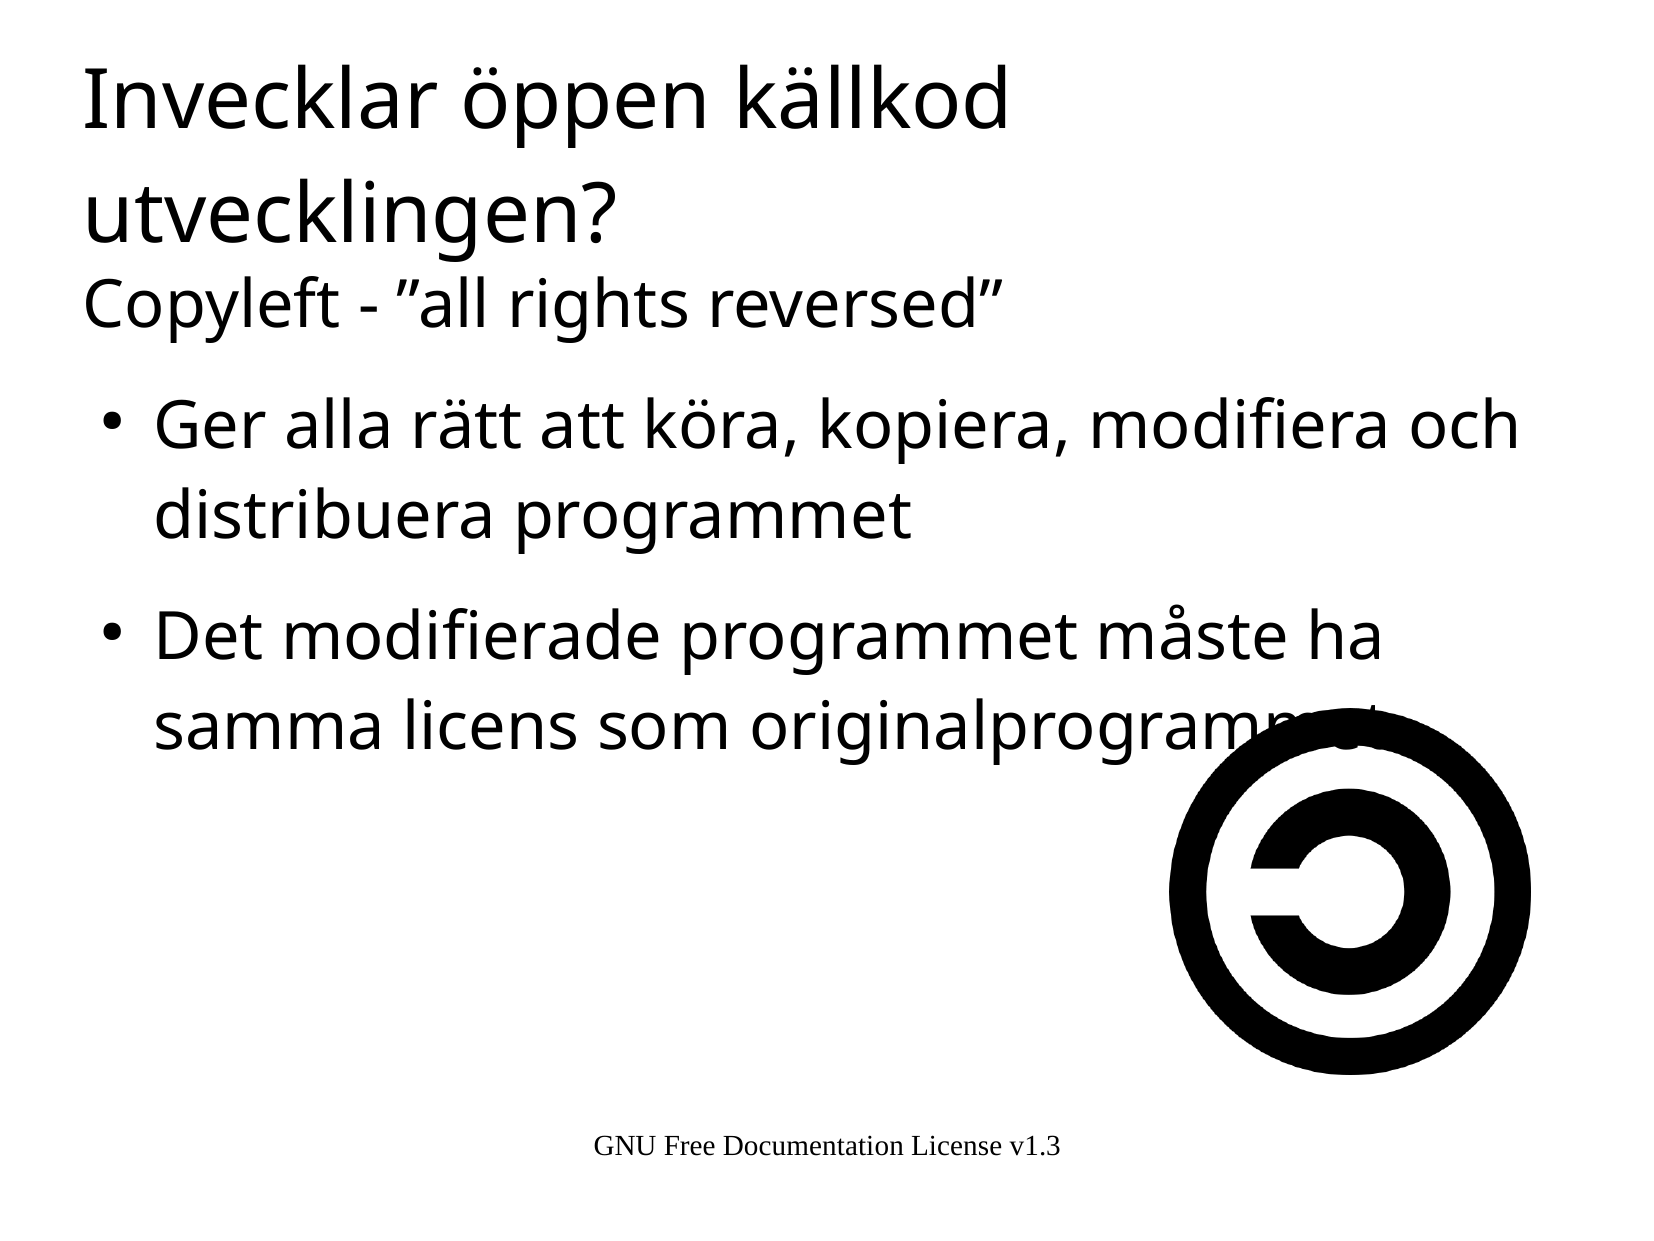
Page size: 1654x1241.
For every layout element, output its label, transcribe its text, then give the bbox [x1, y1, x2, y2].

list Copyleft - ”all rights reversed” Ger alla rätt att köra, kopiera, modifiera och distribuera programmet Det modifierade programmet måste ha samma licens som originalprogrammet. [82, 256, 1619, 1146]
title Invecklar öppen källkod utvecklingen? [82, 49, 1571, 256]
picture [1169, 708, 1531, 1075]
